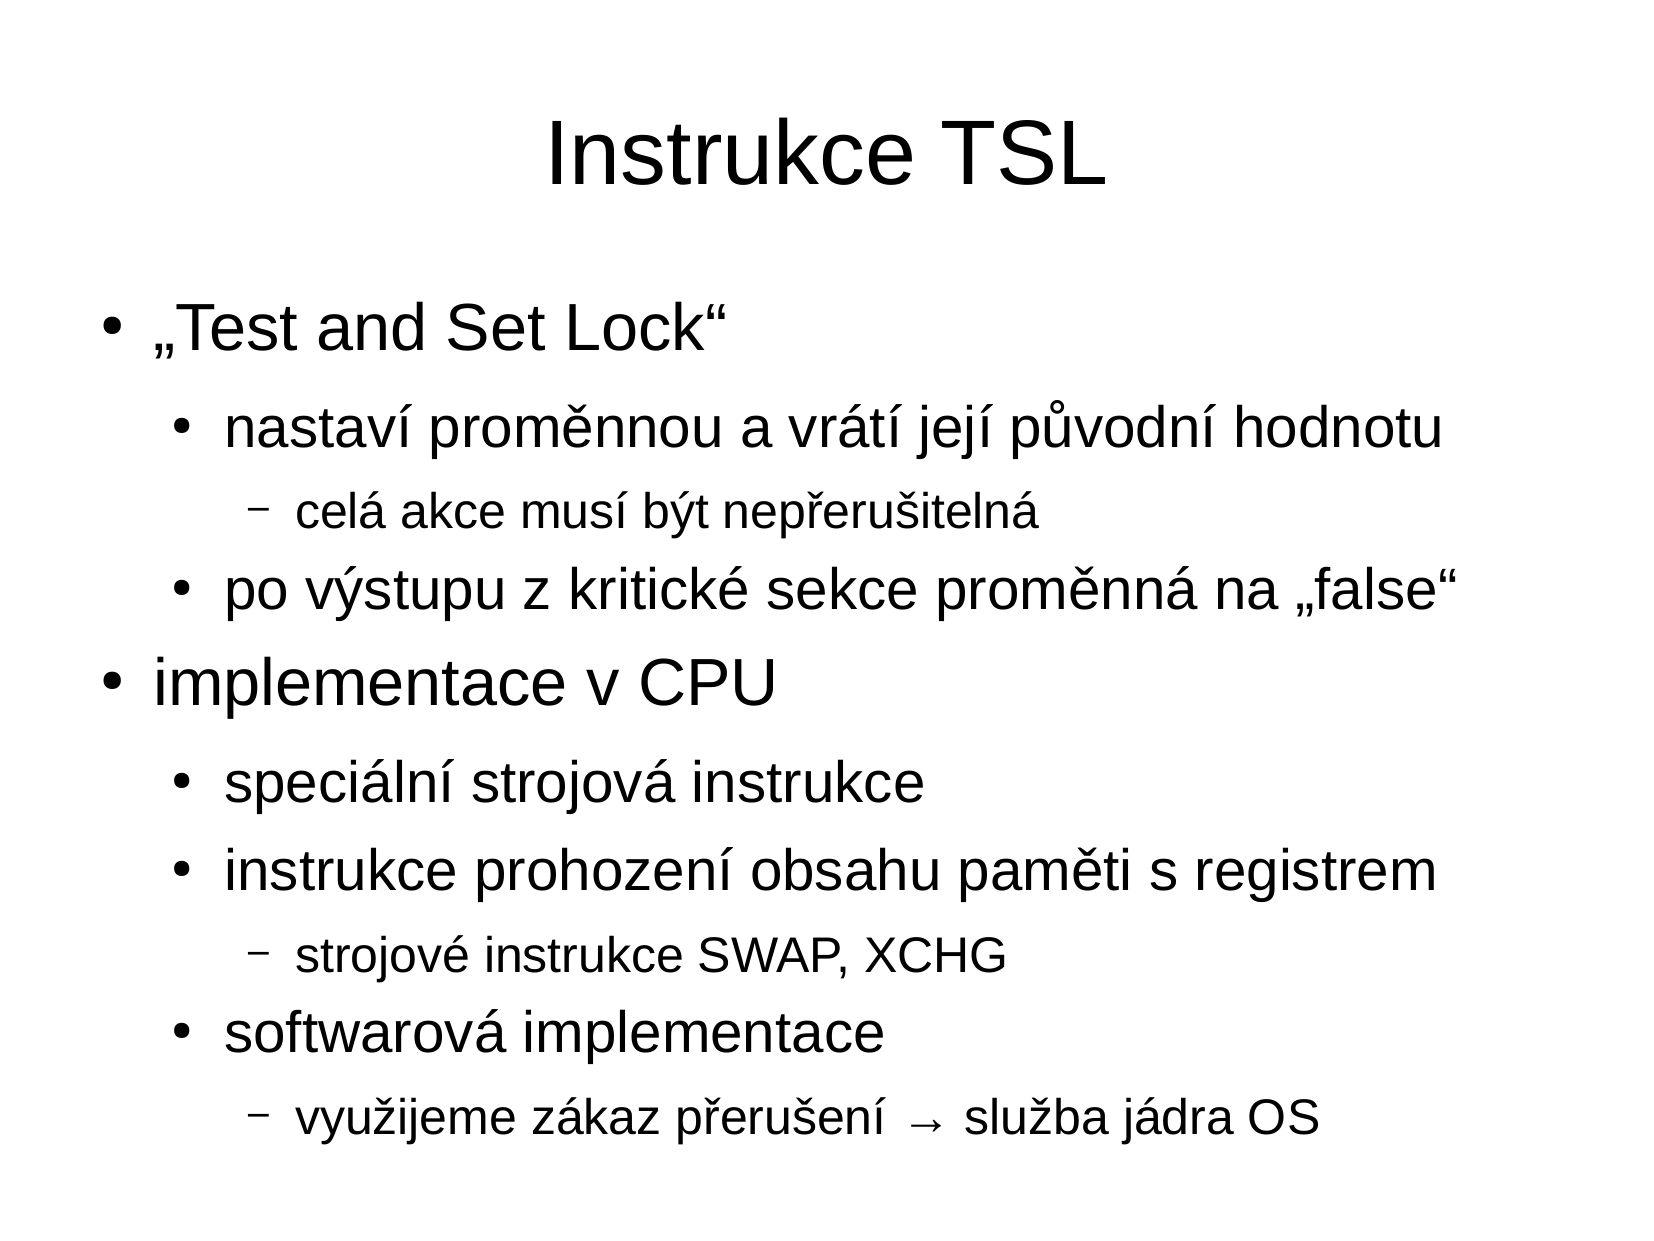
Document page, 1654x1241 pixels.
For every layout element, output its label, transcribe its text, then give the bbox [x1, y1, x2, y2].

list „Test and Set Lock“ nastaví proměnnou a vrátí její původní hodnotu celá akce musí být nepřerušitelná po výstupu z kritické sekce proměnná na „false“ implementace v CPU speciální strojová instrukce instrukce prohození obsahu paměti s registrem strojové instrukce SWAP, XCHG softwarová implementace využijeme zákaz přerušení → služba jádra OS [82, 290, 1571, 1145]
title Instrukce TSL [82, 56, 1571, 250]
